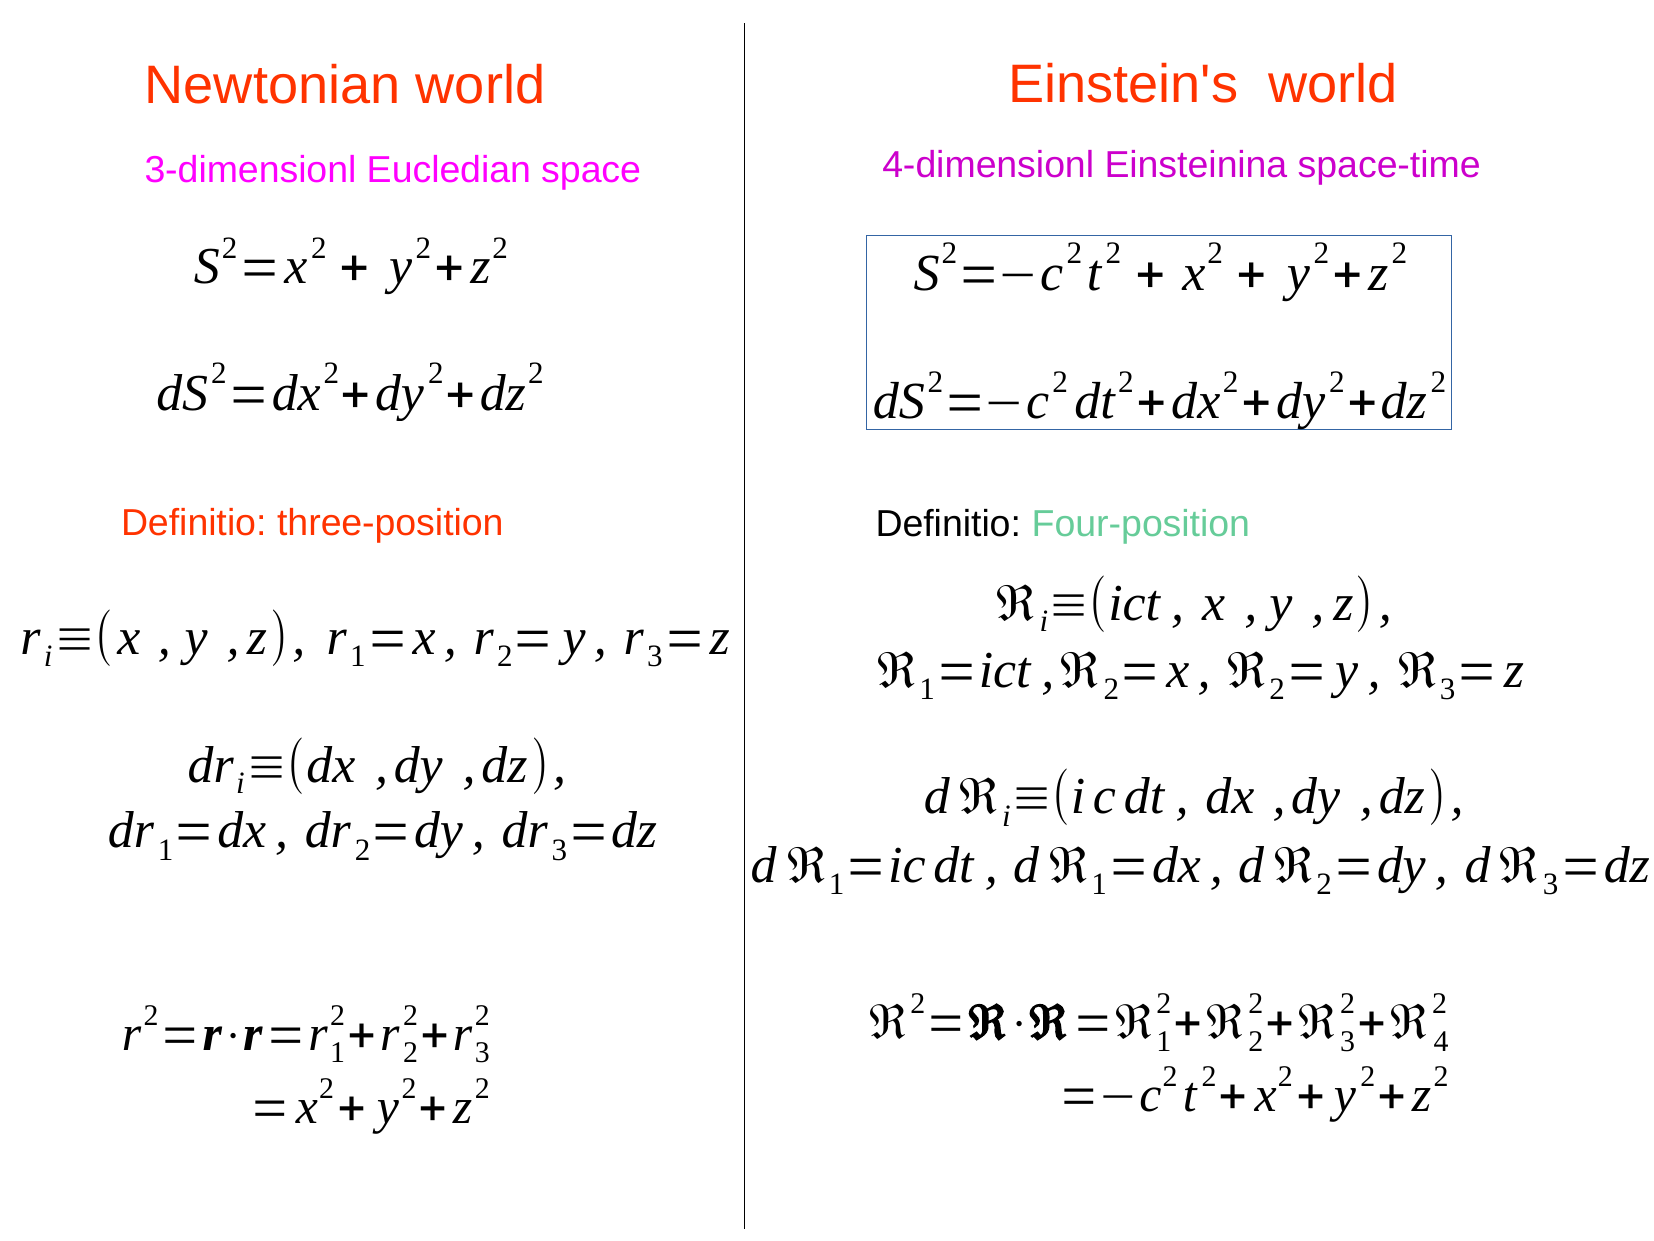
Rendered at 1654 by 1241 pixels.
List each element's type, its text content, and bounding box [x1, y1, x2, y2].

text_box Definitio: Four-position [860, 495, 1276, 556]
text_box Einstein's world [993, 46, 1414, 127]
chart [115, 998, 497, 1134]
text_box 4-dimensionl Einsteinina space-time [867, 135, 1496, 196]
text_box 3-dimensionl Eucledian space [129, 141, 657, 202]
chart [14, 571, 1654, 902]
chart [150, 230, 551, 421]
text_box Definitio: three-position [106, 494, 650, 555]
chart [866, 235, 1452, 430]
text_box Newtonian world [129, 47, 562, 128]
chart [862, 987, 1455, 1123]
